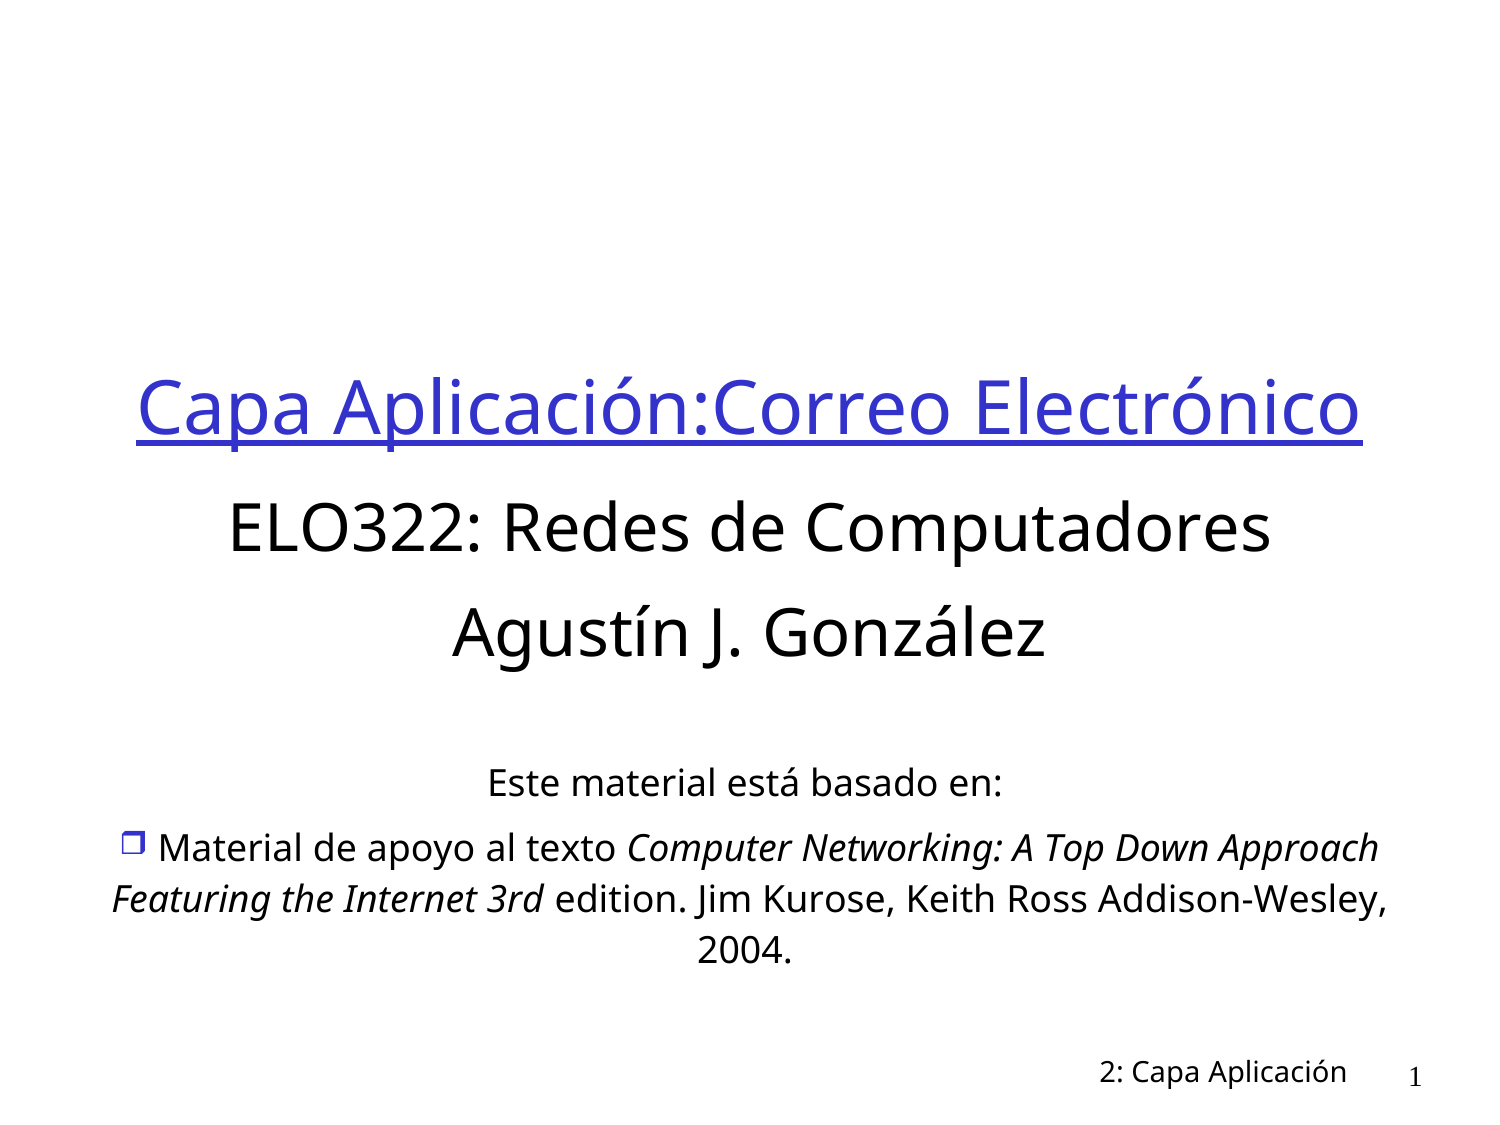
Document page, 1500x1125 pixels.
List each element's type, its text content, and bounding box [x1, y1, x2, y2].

title Capa Aplicación:Correo Electrónico [75, 323, 1426, 487]
subtitle ELO322: Redes de Computadores Agustín J. González Este material está basado en: Material de apoyo al texto Computer Networking: A Top Down Approach Featuring the Internet 3rd edition. Jim Kurose, Keith Ross Addison-Wesley, 2004. [75, 487, 1426, 968]
